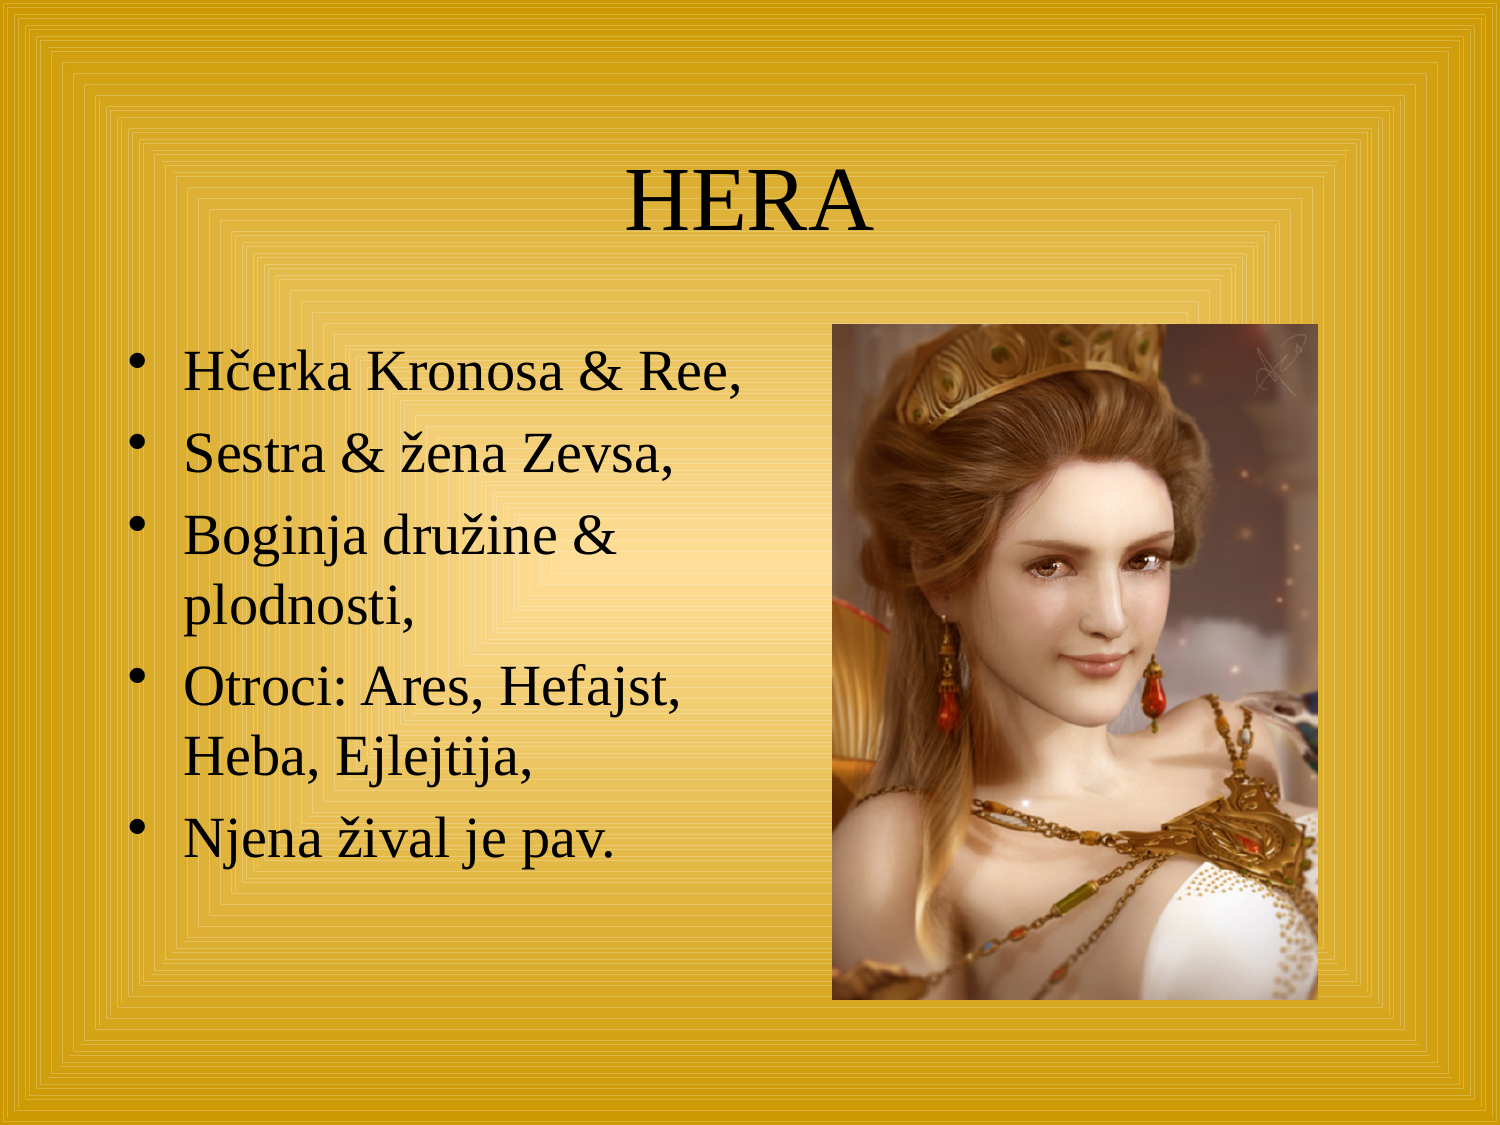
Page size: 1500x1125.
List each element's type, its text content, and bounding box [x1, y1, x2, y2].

list Hčerka Kronosa & Ree, Sestra & žena Zevsa, Boginja družine & plodnosti, Otroci: Ares, Hefajst, Heba, Ejlejtija, Njena žival je pav. [112, 324, 763, 1000]
picture [832, 324, 1318, 1000]
title HERA [112, 99, 1388, 288]
